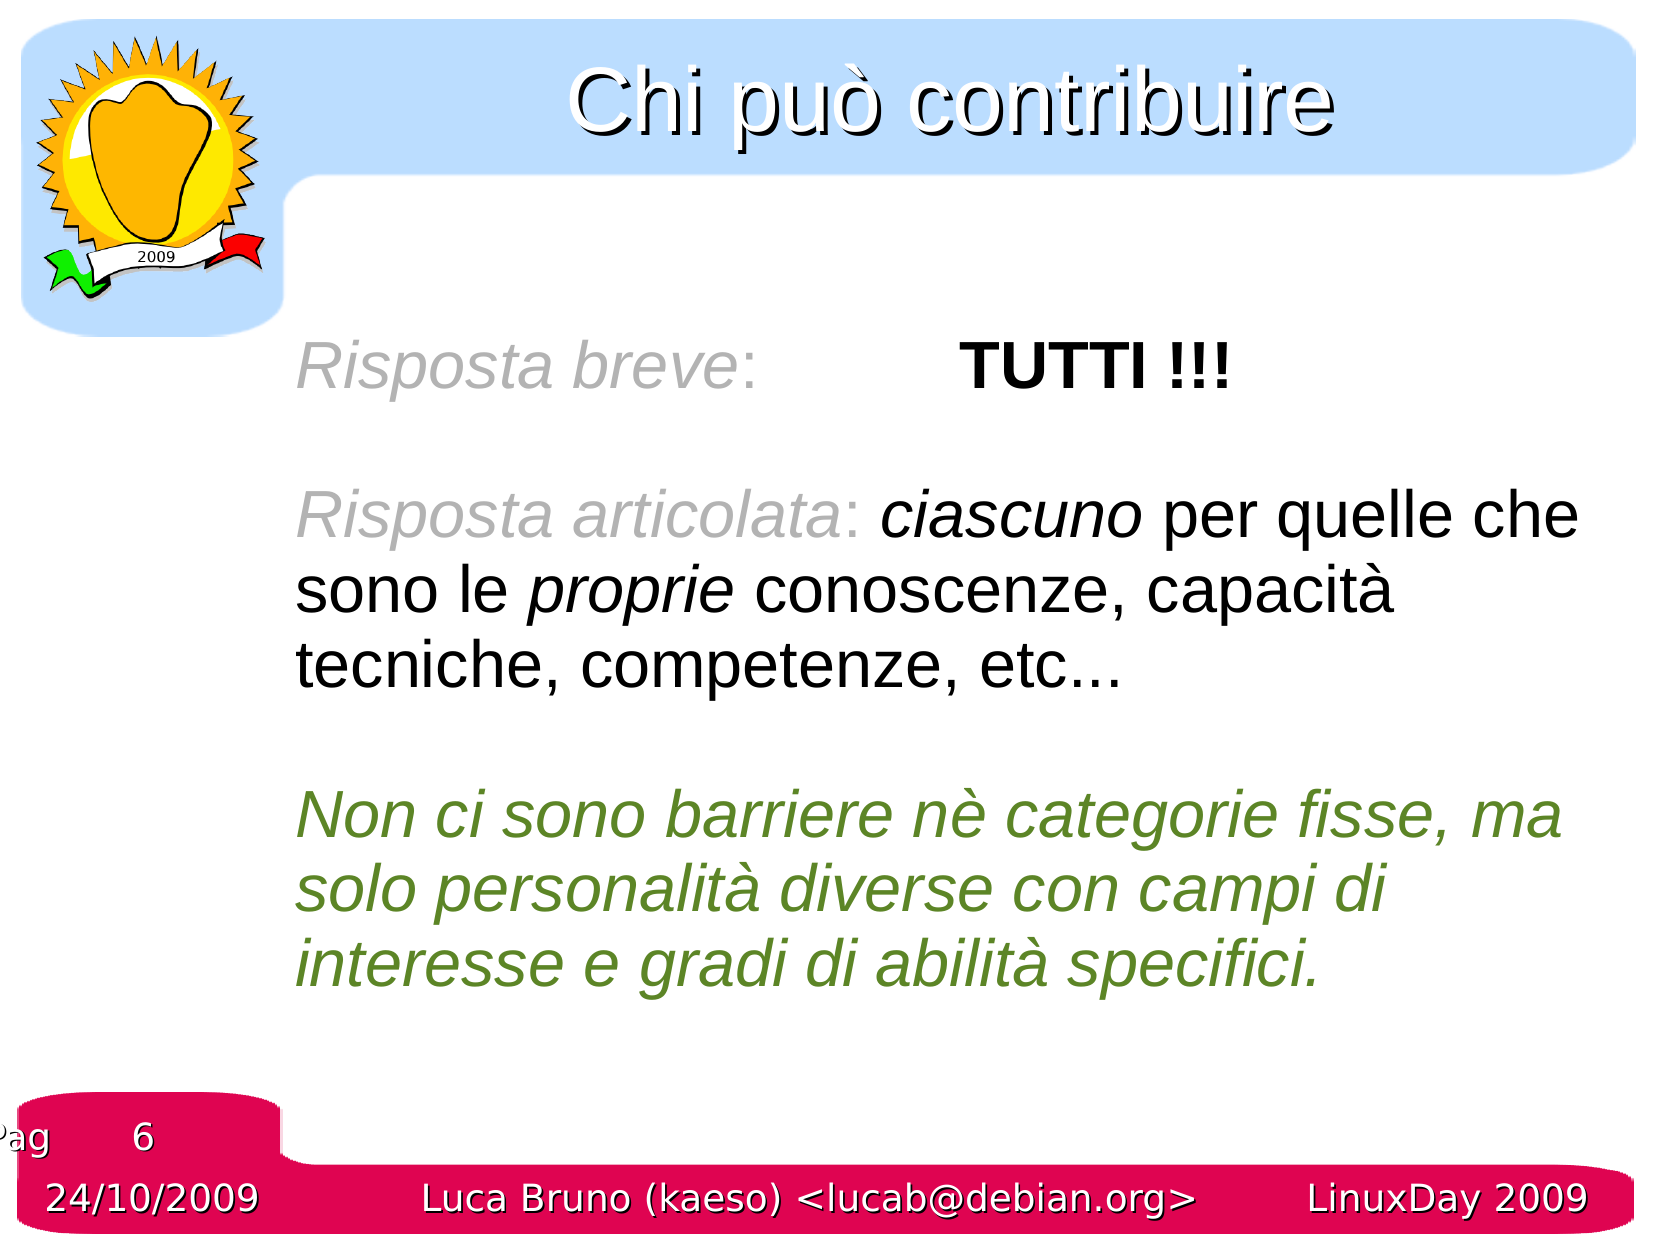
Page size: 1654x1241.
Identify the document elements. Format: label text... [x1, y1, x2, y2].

text_box Luca Bruno (kaeso) <lucab@debian.org> LinuxDay 2009 [405, 1169, 1604, 1241]
picture [17, 1092, 1634, 1234]
text_box Pag <number> [46, 1108, 278, 1182]
picture [35, 1133, 44, 1147]
picture [21, 19, 1636, 337]
text_box 24/10/2009 [29, 1169, 284, 1241]
title Chi può contribuire [265, 3, 1636, 196]
subtitle Risposta breve: TUTTI !!! Risposta articolata: ciascuno per quelle che sono le proprie conoscenze, capacità tecniche, competenze, etc... Non ci sono barriere nè categorie fisse, ma solo personalità diverse con campi di interesse e gradi di abilità specifici. [295, 206, 1625, 1123]
